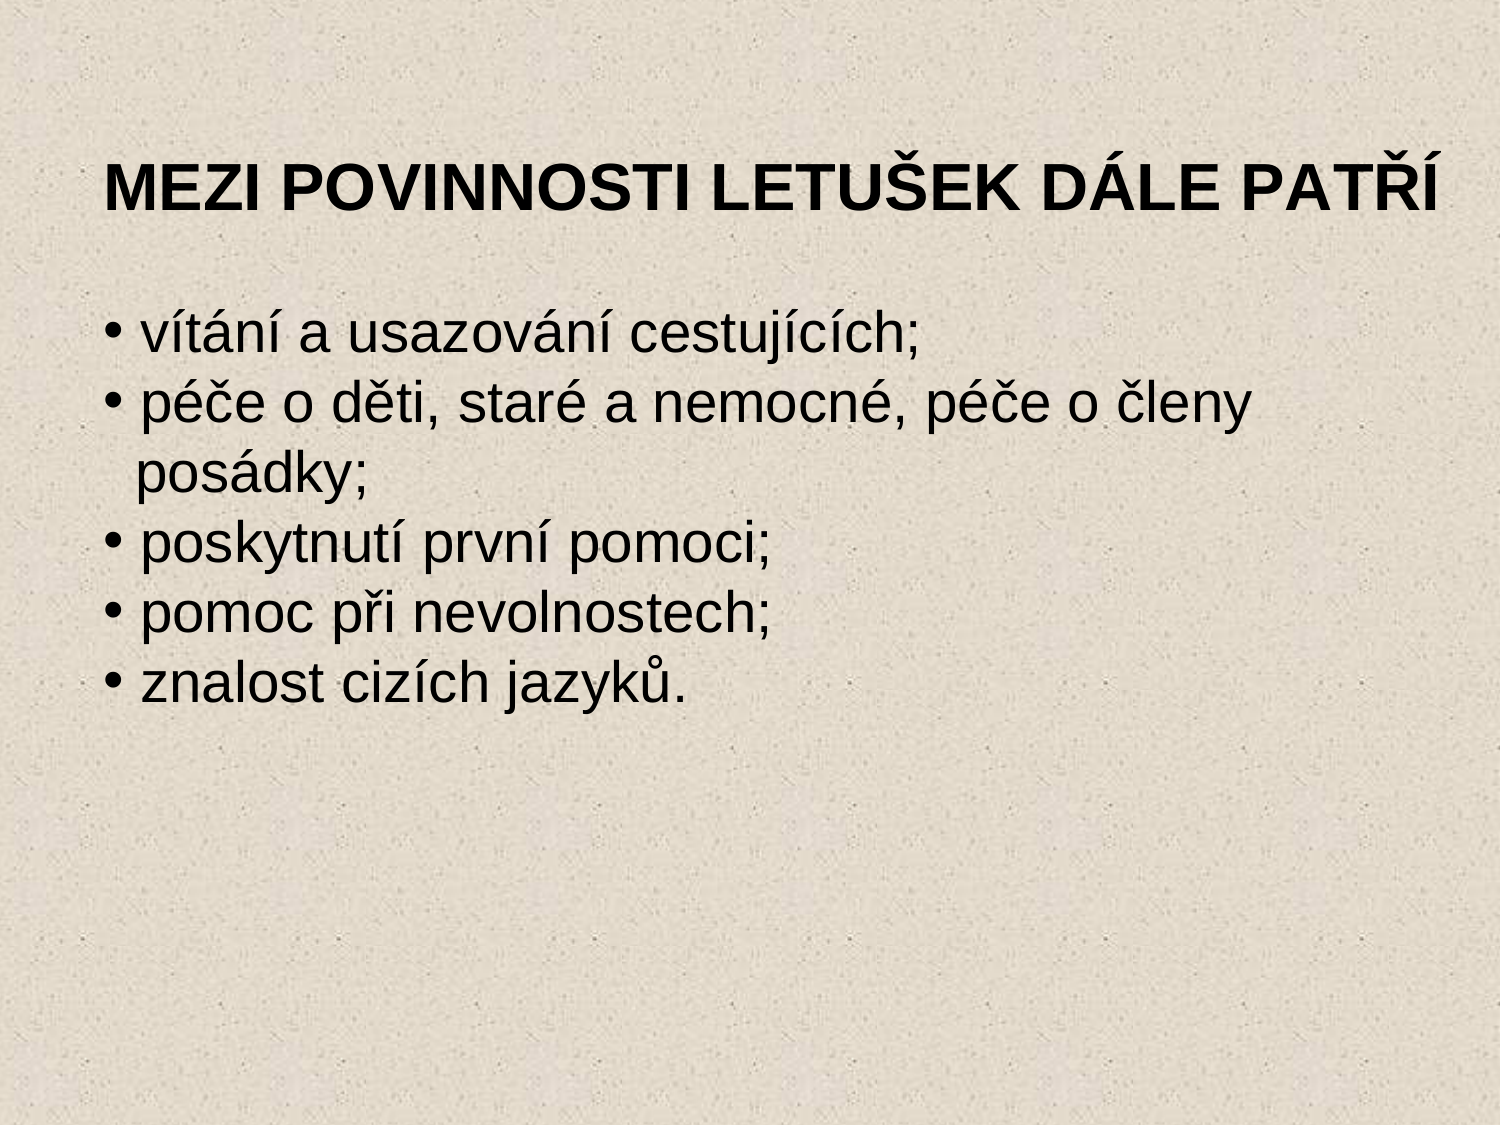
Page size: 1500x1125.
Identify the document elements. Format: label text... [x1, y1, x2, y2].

picture [0, 0, 1500, 1125]
text_box MEZI POVINNOSTI LETUŠEK DÁLE PATŘÍ vítání a usazování cestujících; péče o děti, staré a nemocné, péče o členy posádky; poskytnutí první pomoci; pomoc při nevolnostech; znalost cizích jazyků. [88, 136, 1483, 1125]
